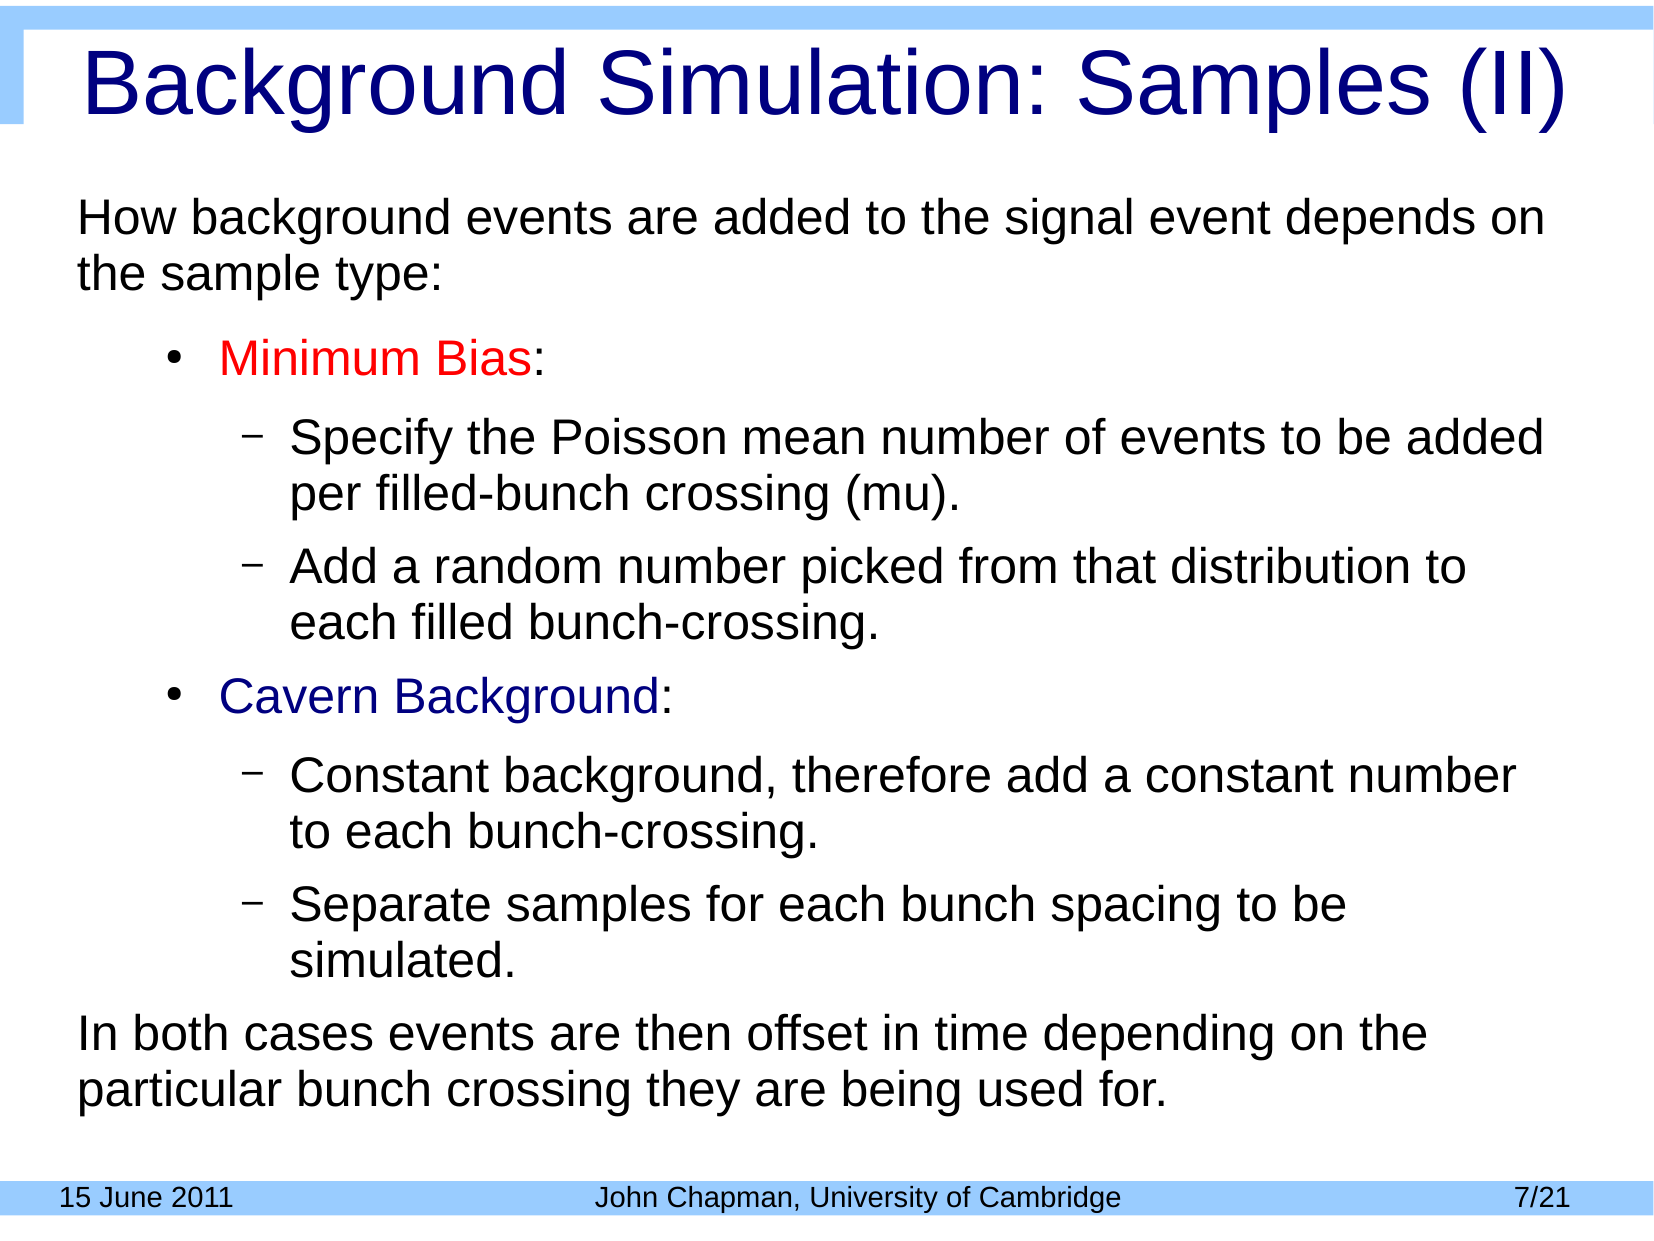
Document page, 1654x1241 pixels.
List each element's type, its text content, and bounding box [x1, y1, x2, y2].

list How background events are added to the signal event depends on the sample type: Minimum Bias: Specify the Poisson mean number of events to be added per filled-bunch crossing (mu). Add a random number picked from that distribution to each filled bunch-crossing. Cavern Background: Constant background, therefore add a constant number to each bunch-crossing. Separate samples for each bunch spacing to be simulated. In both cases events are then offset in time depending on the particular bunch crossing they are being used for. [76, 188, 1565, 1118]
title Background Simulation: Samples (II) [0, 23, 1654, 142]
